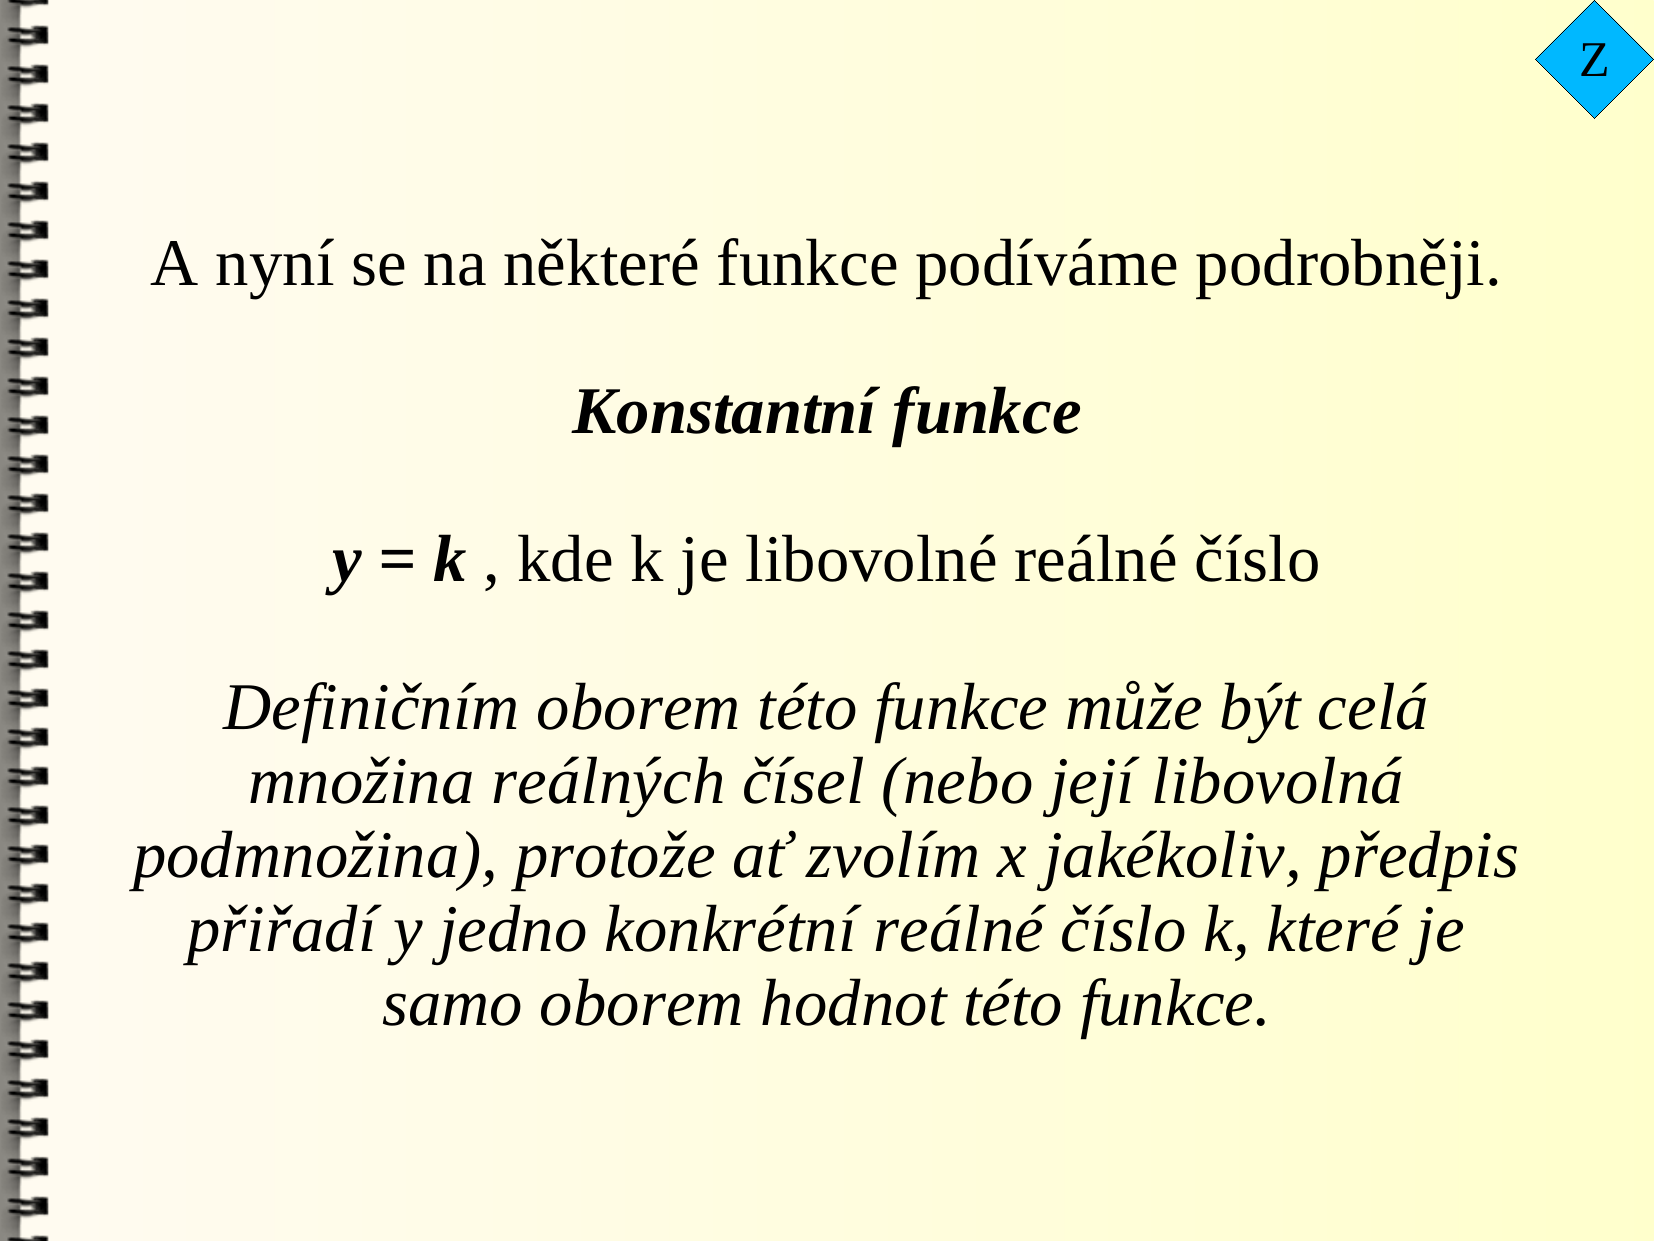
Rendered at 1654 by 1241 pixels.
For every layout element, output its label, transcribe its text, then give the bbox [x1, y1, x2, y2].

picture [0, 0, 1654, 1241]
subtitle A nyní se na některé funkce podíváme podrobněji. Konstantní funkce y = k , kde k je libovolné reálné číslo Definičním oborem této funkce může být celá množina reálných čísel (nebo její libovolná podmnožina), protože ať zvolím x jakékoliv, předpis přiřadí y jedno konkrétní reálné číslo k, které je samo oborem hodnot této funkce. [121, 102, 1534, 1164]
text_box Z [1535, 0, 1654, 119]
